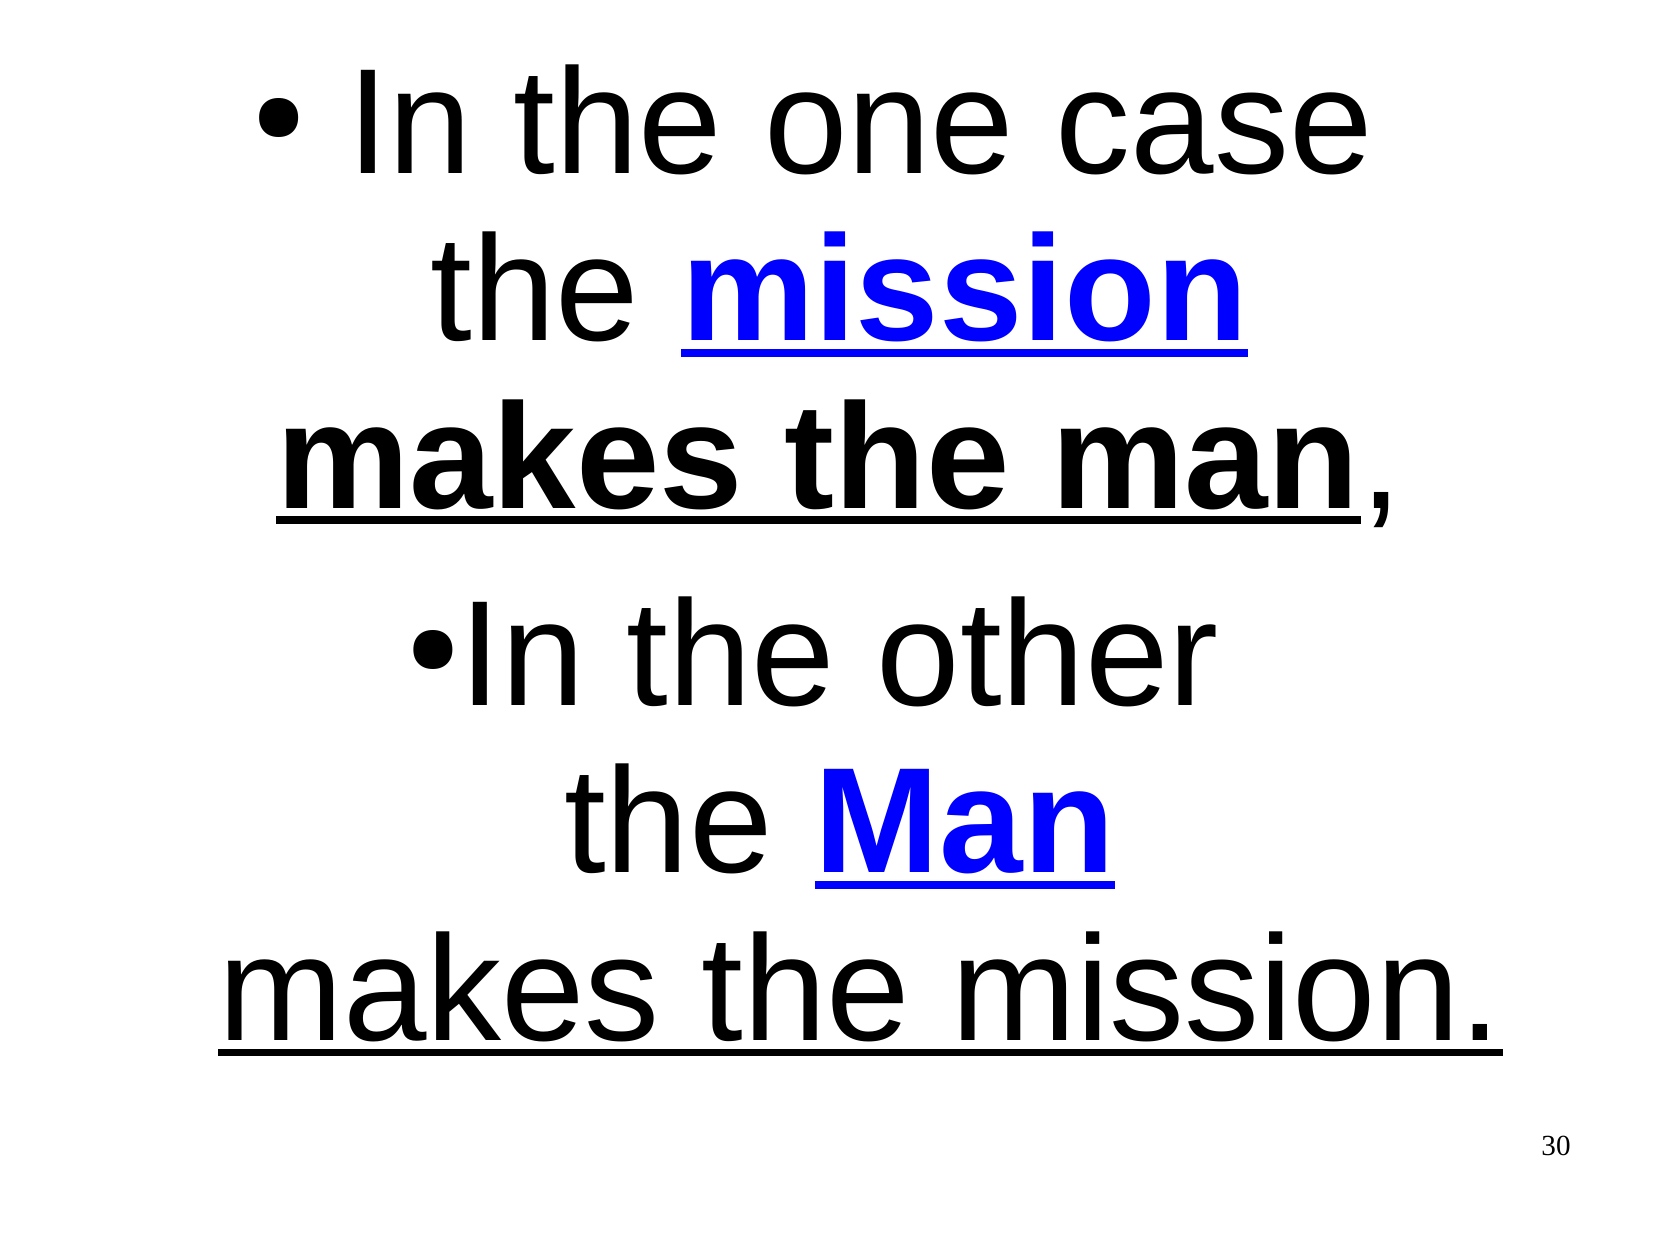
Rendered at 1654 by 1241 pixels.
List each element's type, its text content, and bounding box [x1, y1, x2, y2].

list In the one case the mission makes the man, In the other the Man makes the mission. [37, 37, 1613, 1201]
